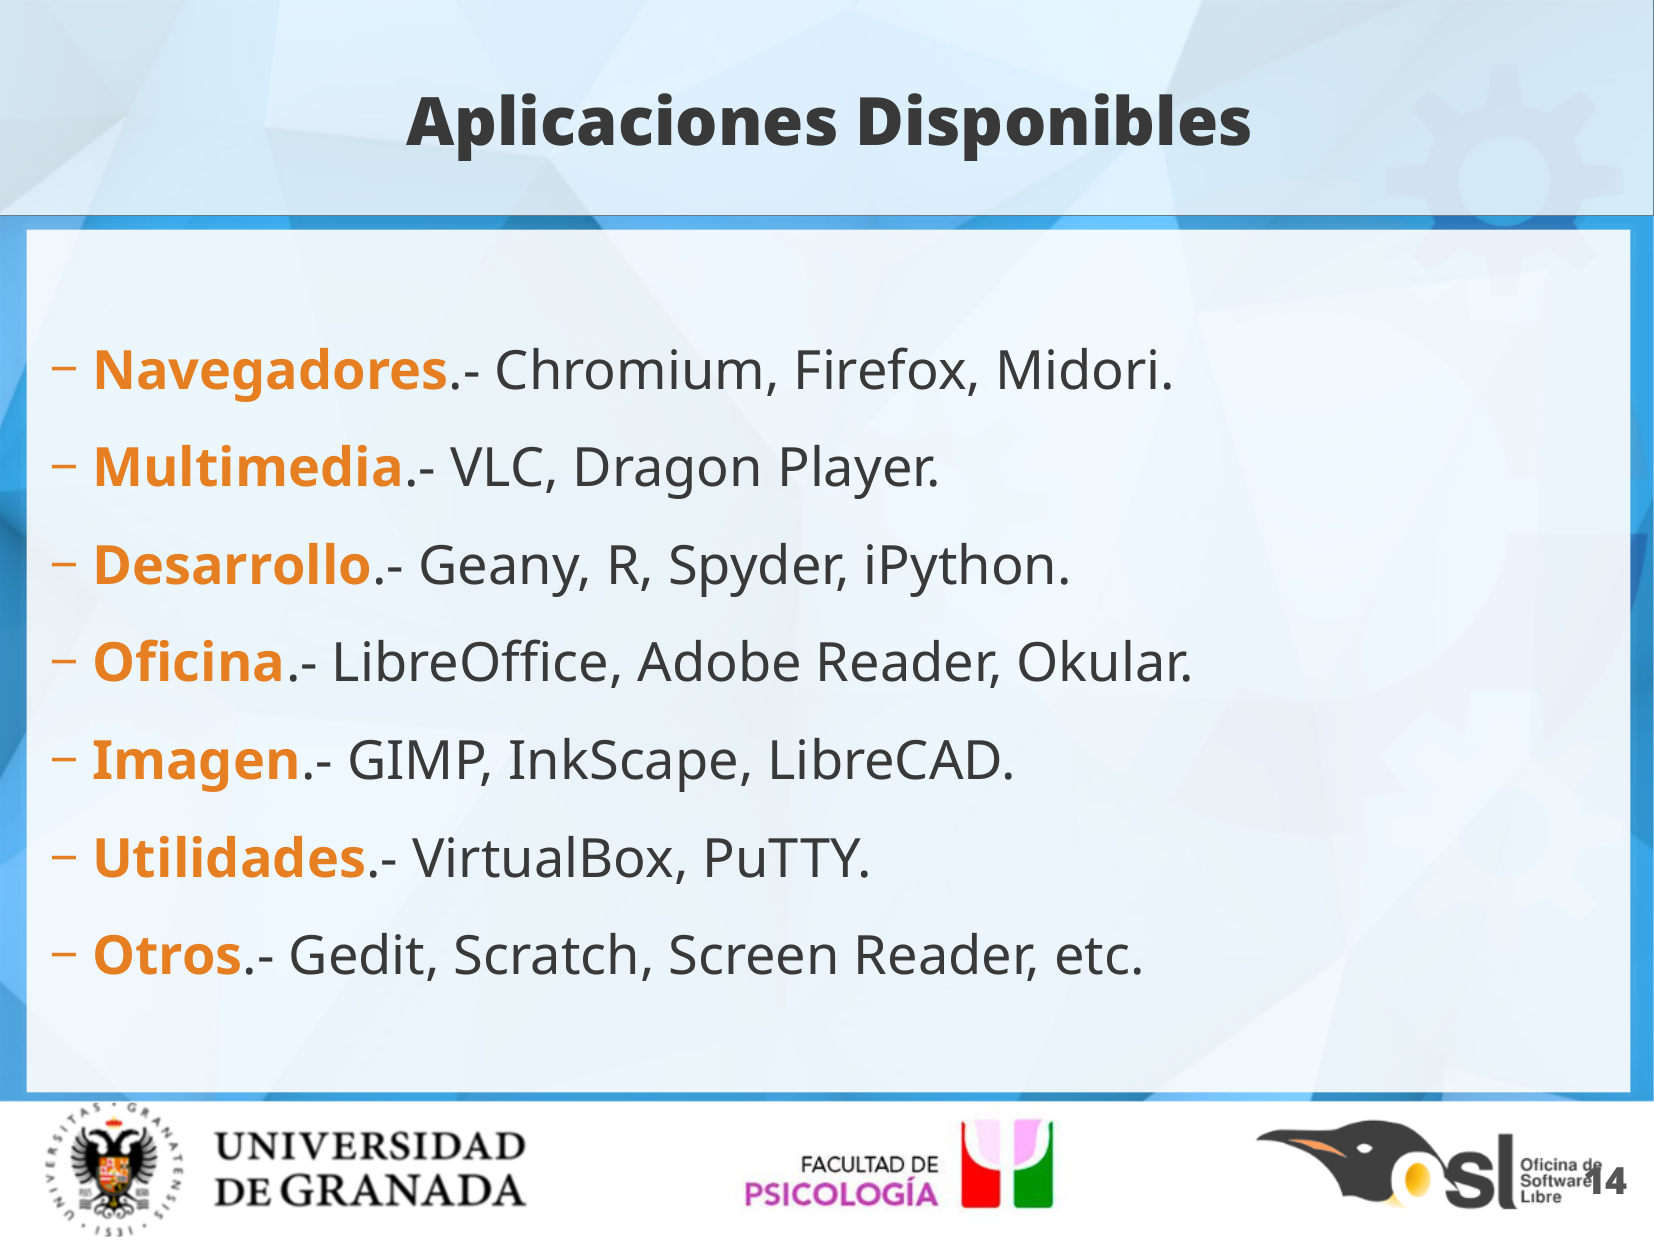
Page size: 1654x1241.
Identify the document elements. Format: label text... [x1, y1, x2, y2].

title Aplicaciones Disponibles [26, 24, 1634, 216]
list Navegadores.- Chromium, Firefox, Midori. Multimedia.- VLC, Dragon Player. Desarrollo.- Geany, R, Spyder, iPython. Oficina.- LibreOffice, Adobe Reader, Okular. Imagen.- GIMP, InkScape, LibreCAD. Utilidades.- VirtualBox, PuTTY. Otros.- Gedit, Scratch, Screen Reader, etc. [26, 229, 1631, 1093]
picture [0, 216, 1654, 1241]
